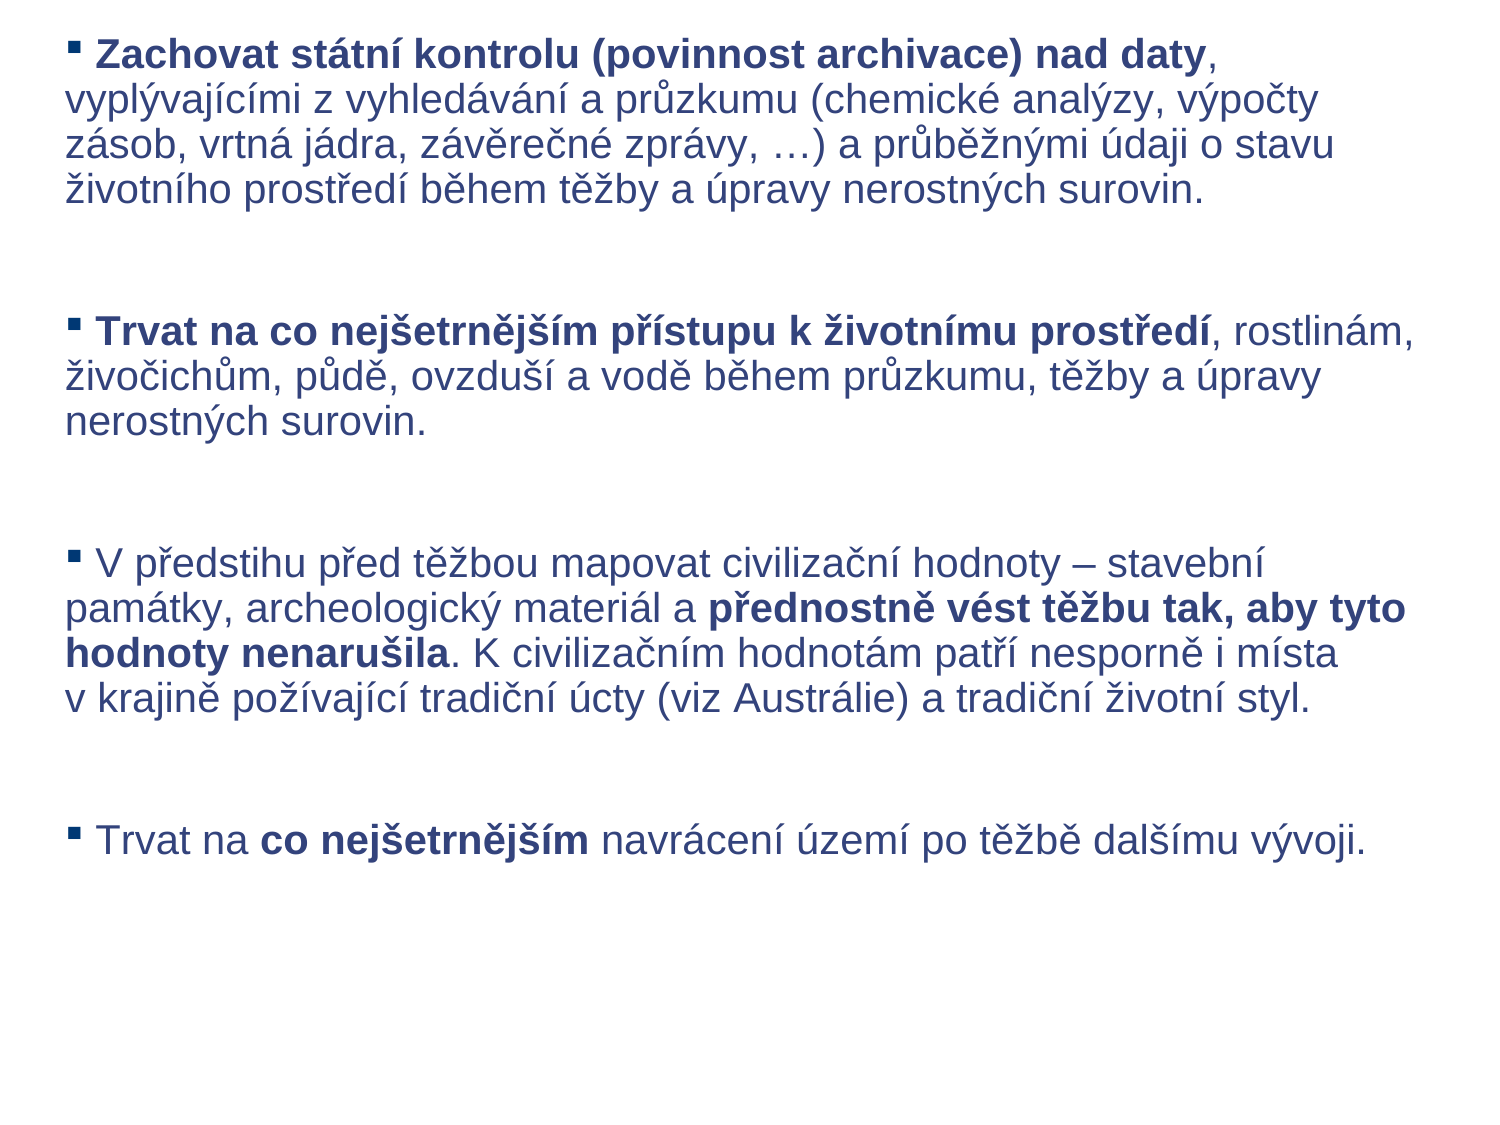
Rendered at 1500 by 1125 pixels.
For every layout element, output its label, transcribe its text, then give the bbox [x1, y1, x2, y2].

text_box Zachovat státní kontrolu (povinnost archivace) nad daty, vyplývajícími z vyhledávání a průzkumu (chemické analýzy, výpočty zásob, vrtná jádra, závěrečné zprávy, …) a průběžnými údaji o stavu životního prostředí během těžby a úpravy nerostných surovin. Trvat na co nejšetrnějším přístupu k životnímu prostředí, rostlinám, živočichům, půdě, ovzduší a vodě během průzkumu, těžby a úpravy nerostných surovin. V předstihu před těžbou mapovat civilizační hodnoty – stavební památky, archeologický materiál a přednostně vést těžbu tak, aby tyto hodnoty nenarušila. K civilizačním hodnotám patří nesporně i místa v krajině požívající tradiční úcty (viz Austrálie) a tradiční životní styl. Trvat na co nejšetrnějším navrácení území po těžbě dalšímu vývoji. [49, 24, 1438, 872]
